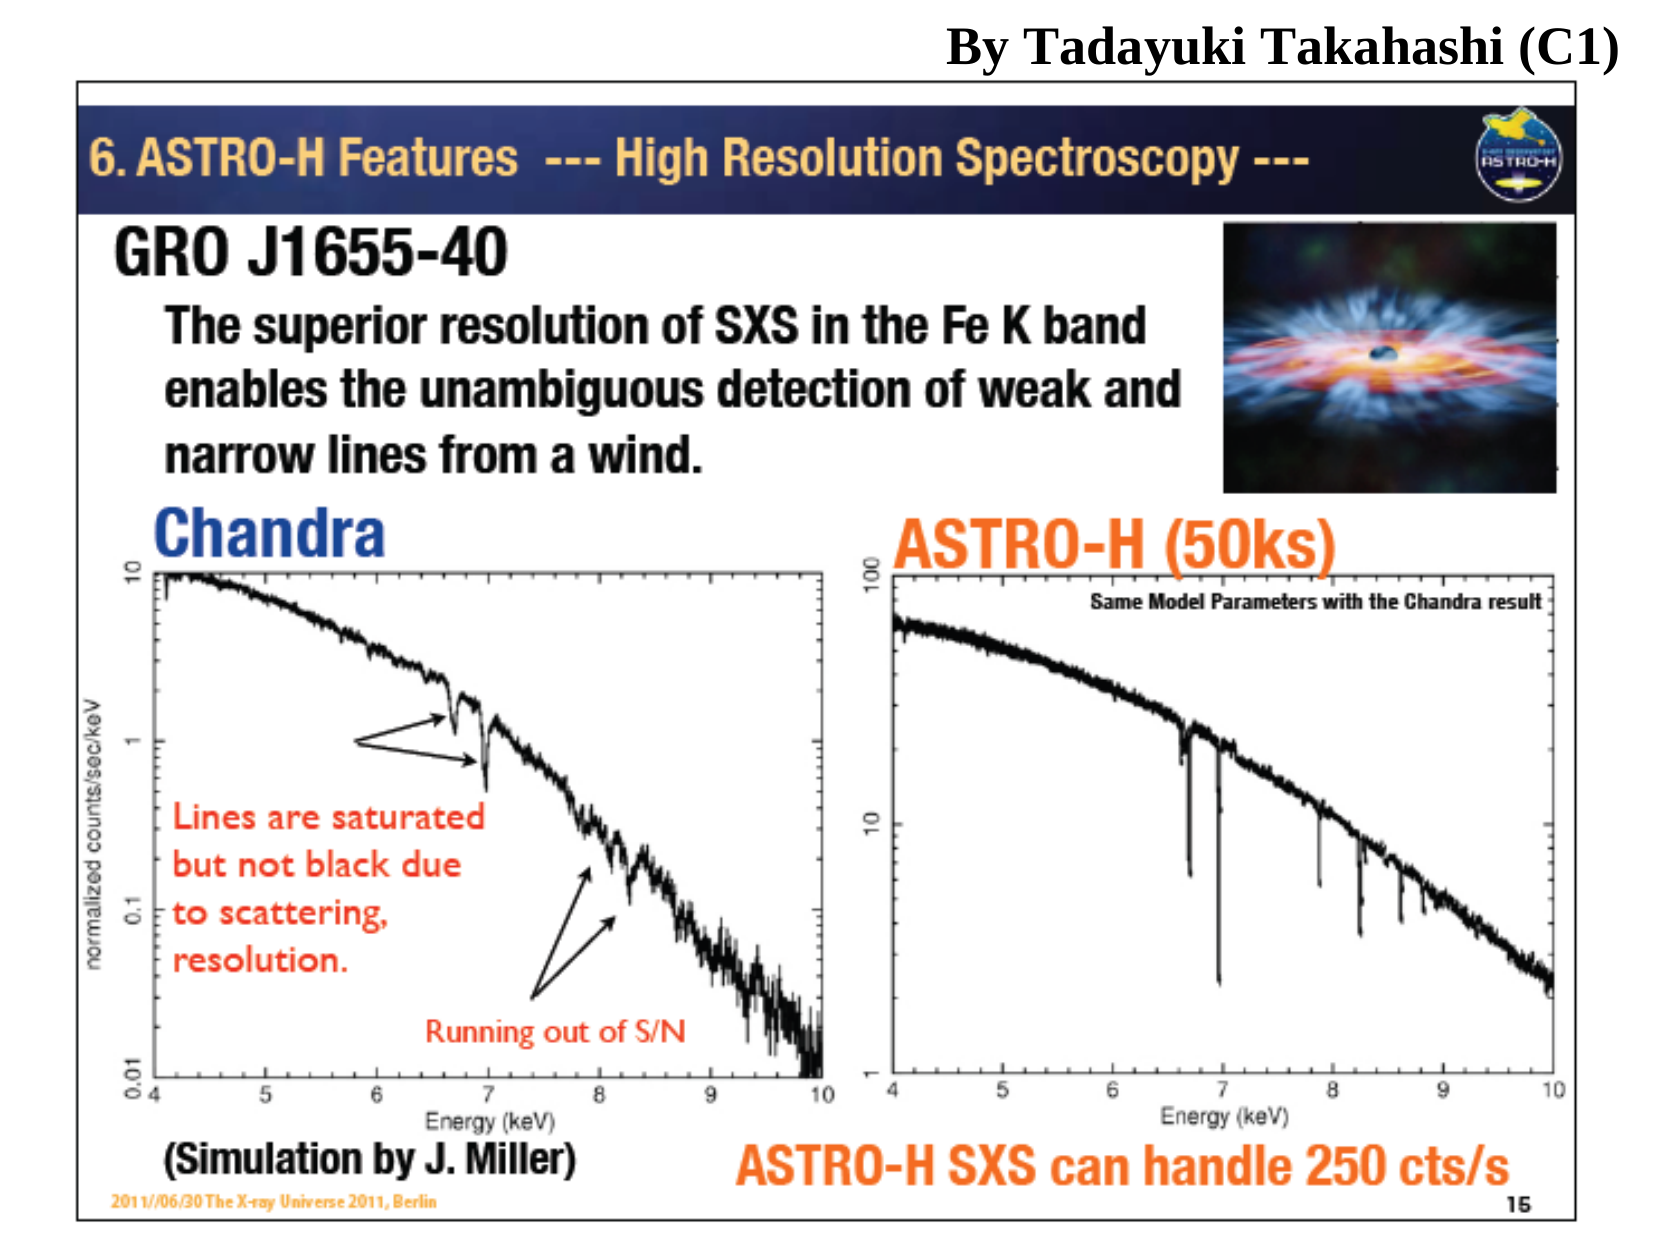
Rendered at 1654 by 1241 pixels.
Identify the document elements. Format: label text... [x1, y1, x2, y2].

picture [0, 54, 1654, 1241]
text_box By Tadayuki Takahashi (C1) [946, 15, 1622, 78]
